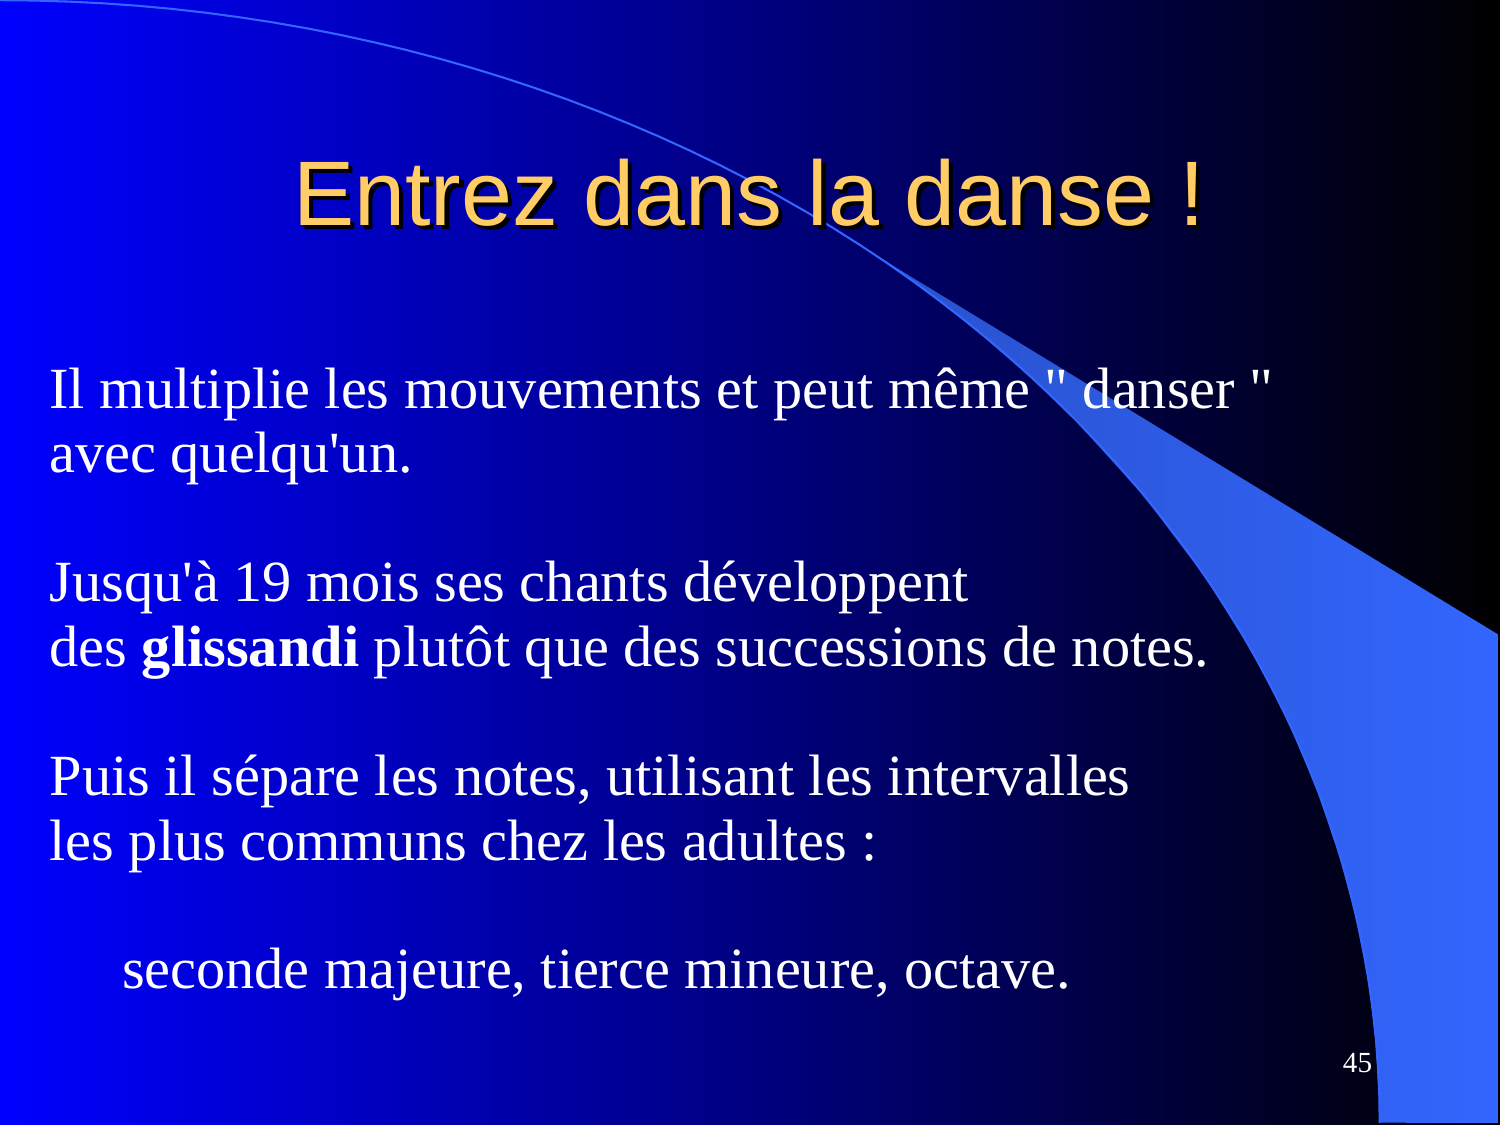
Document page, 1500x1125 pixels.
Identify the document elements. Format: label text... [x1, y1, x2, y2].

text_box Il multiplie les mouvements et peut même " danser " avec quelqu'un. Jusqu'à 19 mois ses chants développent des glissandi plutôt que des successions de notes. Puis il sépare les notes, utilisant les intervalles les plus communs chez les adultes : seconde majeure, tierce mineure, octave. [34, 348, 1304, 1010]
title Entrez dans la danse ! [112, 99, 1388, 288]
